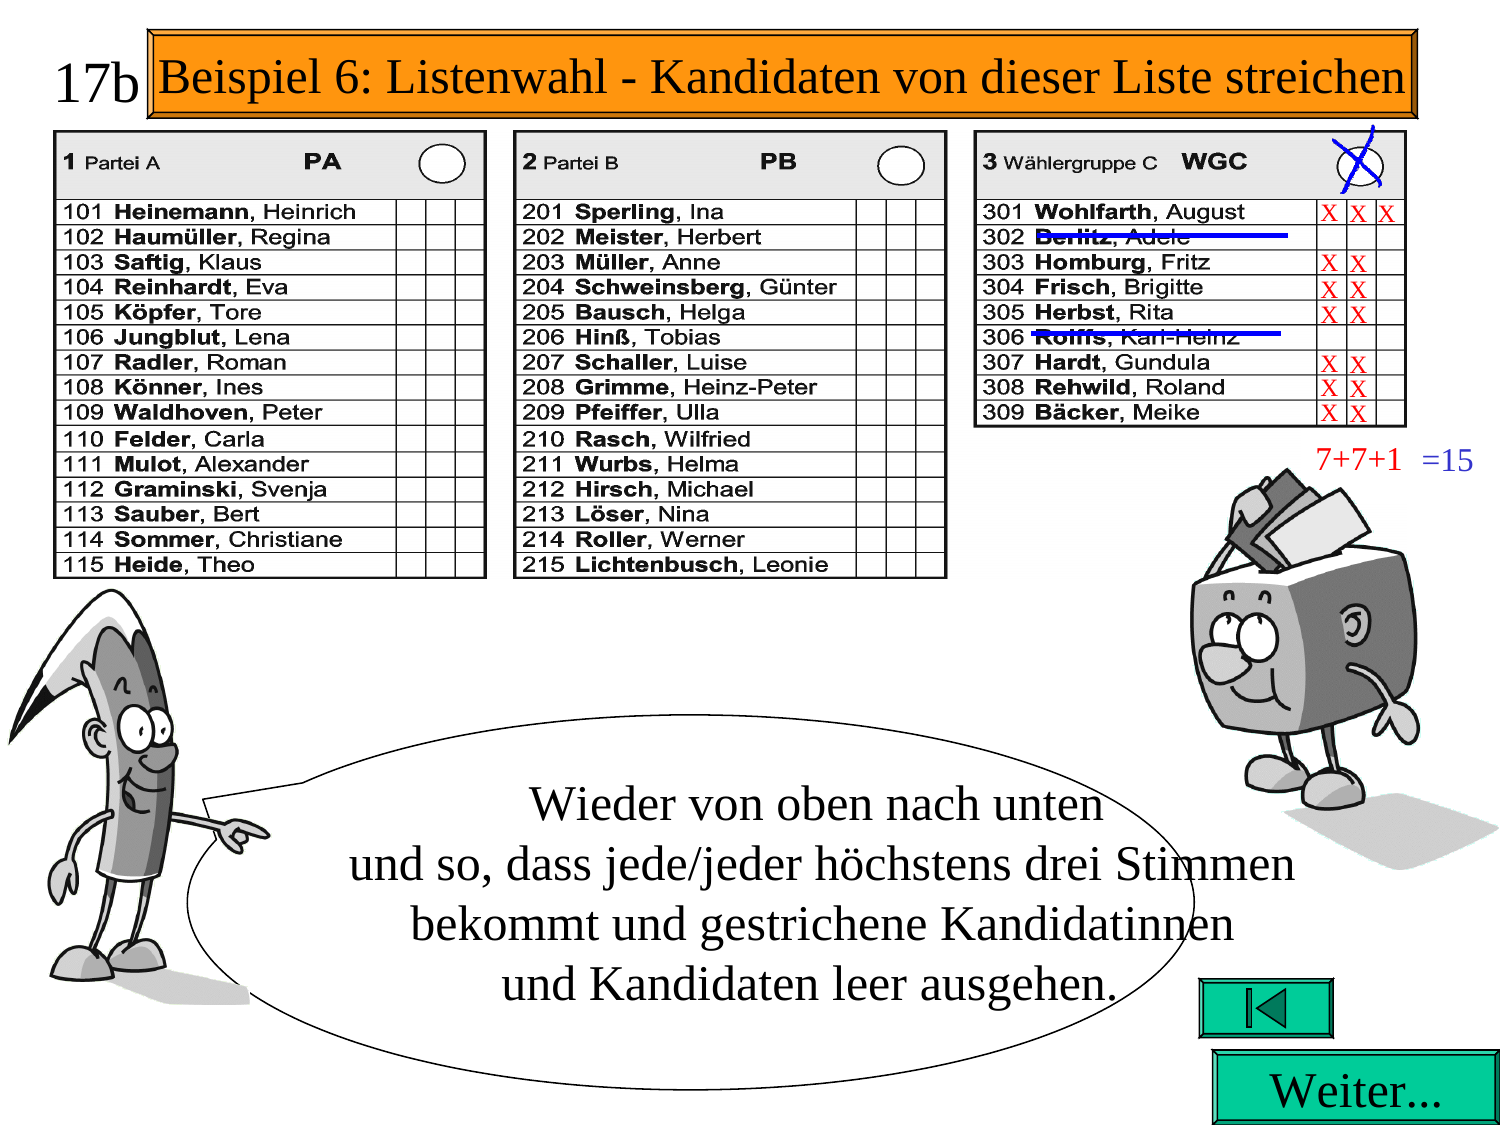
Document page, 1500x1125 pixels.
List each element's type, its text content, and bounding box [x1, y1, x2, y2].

text_box X [1305, 388, 1334, 427]
text_box Weiter... [1218, 1055, 1495, 1120]
text_box X [1334, 364, 1385, 389]
picture [3, 122, 1499, 1005]
text_box X [1334, 189, 1362, 228]
text_box X [1334, 340, 1385, 364]
text_box X [1334, 291, 1385, 329]
text_box X [1305, 265, 1334, 290]
text_box X [1362, 189, 1413, 228]
text_box X [1334, 266, 1385, 291]
text_box =15 [1406, 430, 1496, 461]
text_box X [1305, 364, 1334, 388]
text_box X [1305, 290, 1334, 329]
text_box X [1305, 188, 1334, 227]
text_box Beispiel 6: Listenwahl - Kandidaten von dieser Liste streichen [154, 36, 1411, 112]
text_box X [1305, 339, 1356, 364]
text_box X [1334, 239, 1385, 266]
text_box 7+7+1 [1300, 429, 1464, 461]
text_box Wieder von oben nach unten und so, dass jede/jeder höchstens drei Stimmen bekommt und gestrichene Kandidatinnen und Kandidaten leer ausgehen. [269, 714, 1195, 1090]
text_box 17b [38, 36, 165, 138]
text_box X [1334, 389, 1385, 428]
text_box X [1305, 238, 1356, 265]
